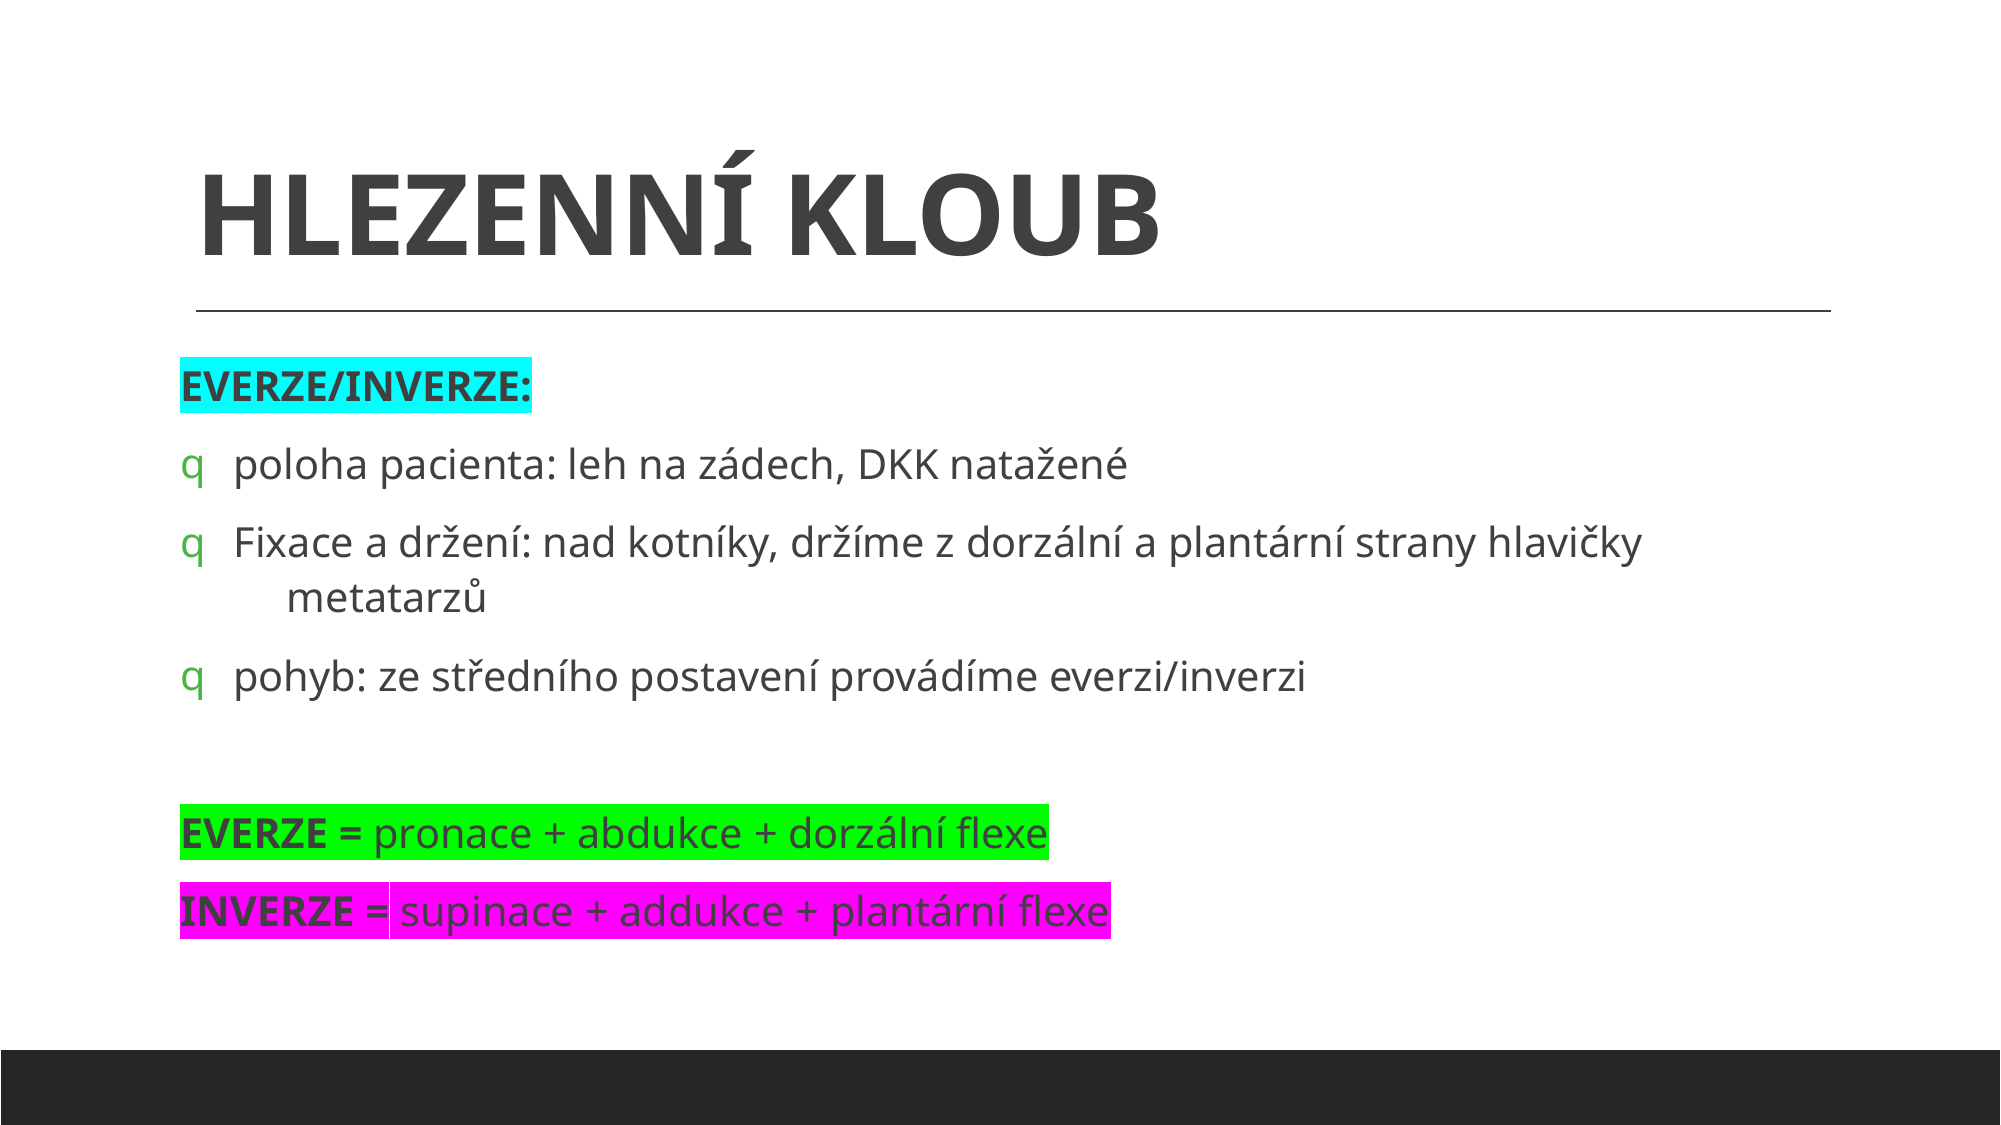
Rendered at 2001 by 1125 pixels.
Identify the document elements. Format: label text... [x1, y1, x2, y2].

title HLEZENNÍ KLOUB [180, 47, 1831, 286]
list EVERZE/INVERZE: poloha pacienta: leh na zádech, DKK natažené Fixace a držení: nad kotníky, držíme z dorzální a plantární strany hlavičky metatarzů pohyb: ze středního postavení provádíme everzi/inverzi EVERZE = pronace + abdukce + dorzální flexe INVERZE = supinace + addukce + plantární flexe [180, 347, 1845, 948]
